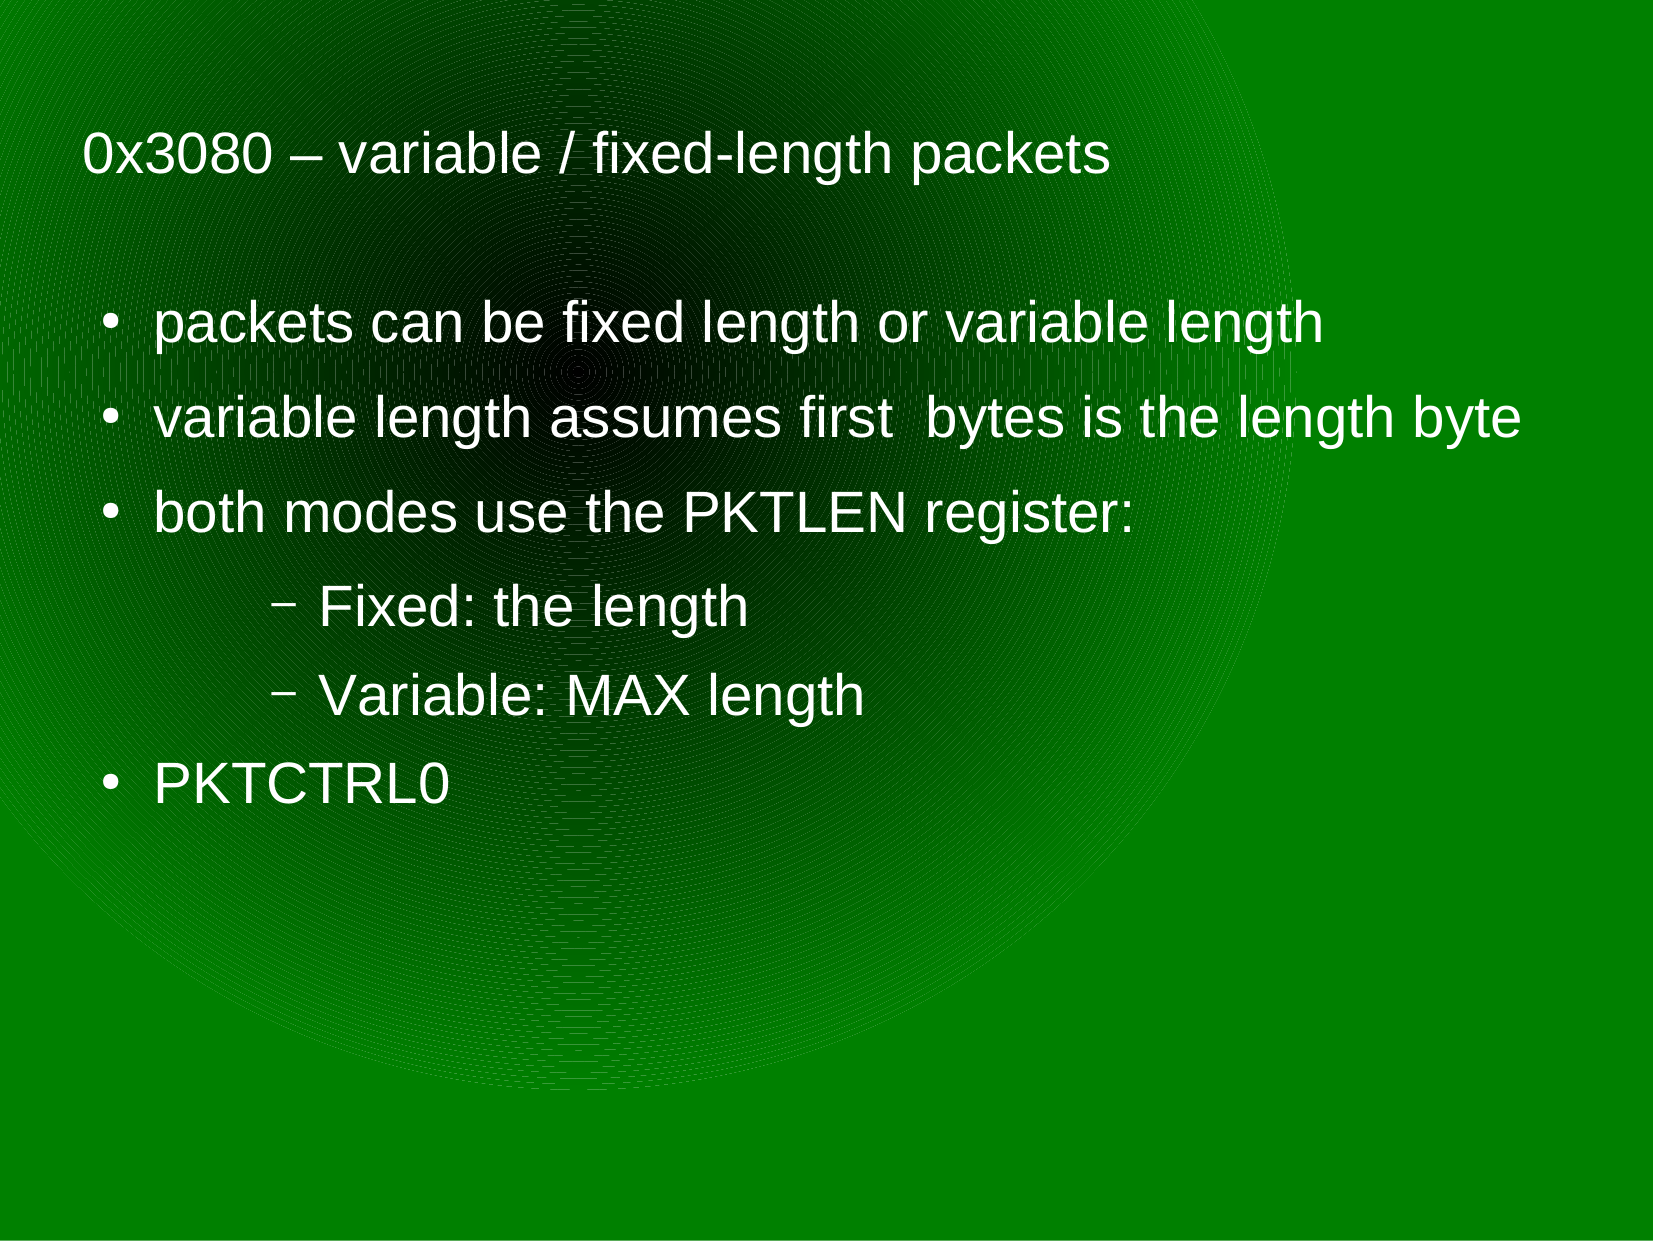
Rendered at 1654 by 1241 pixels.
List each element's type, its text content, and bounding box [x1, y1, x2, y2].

list packets can be fixed length or variable length variable length assumes first bytes is the length byte both modes use the PKTLEN register: Fixed: the length Variable: MAX length PKTCTRL0 [82, 290, 1571, 1109]
title 0x3080 – variable / fixed-length packets [82, 49, 1571, 257]
